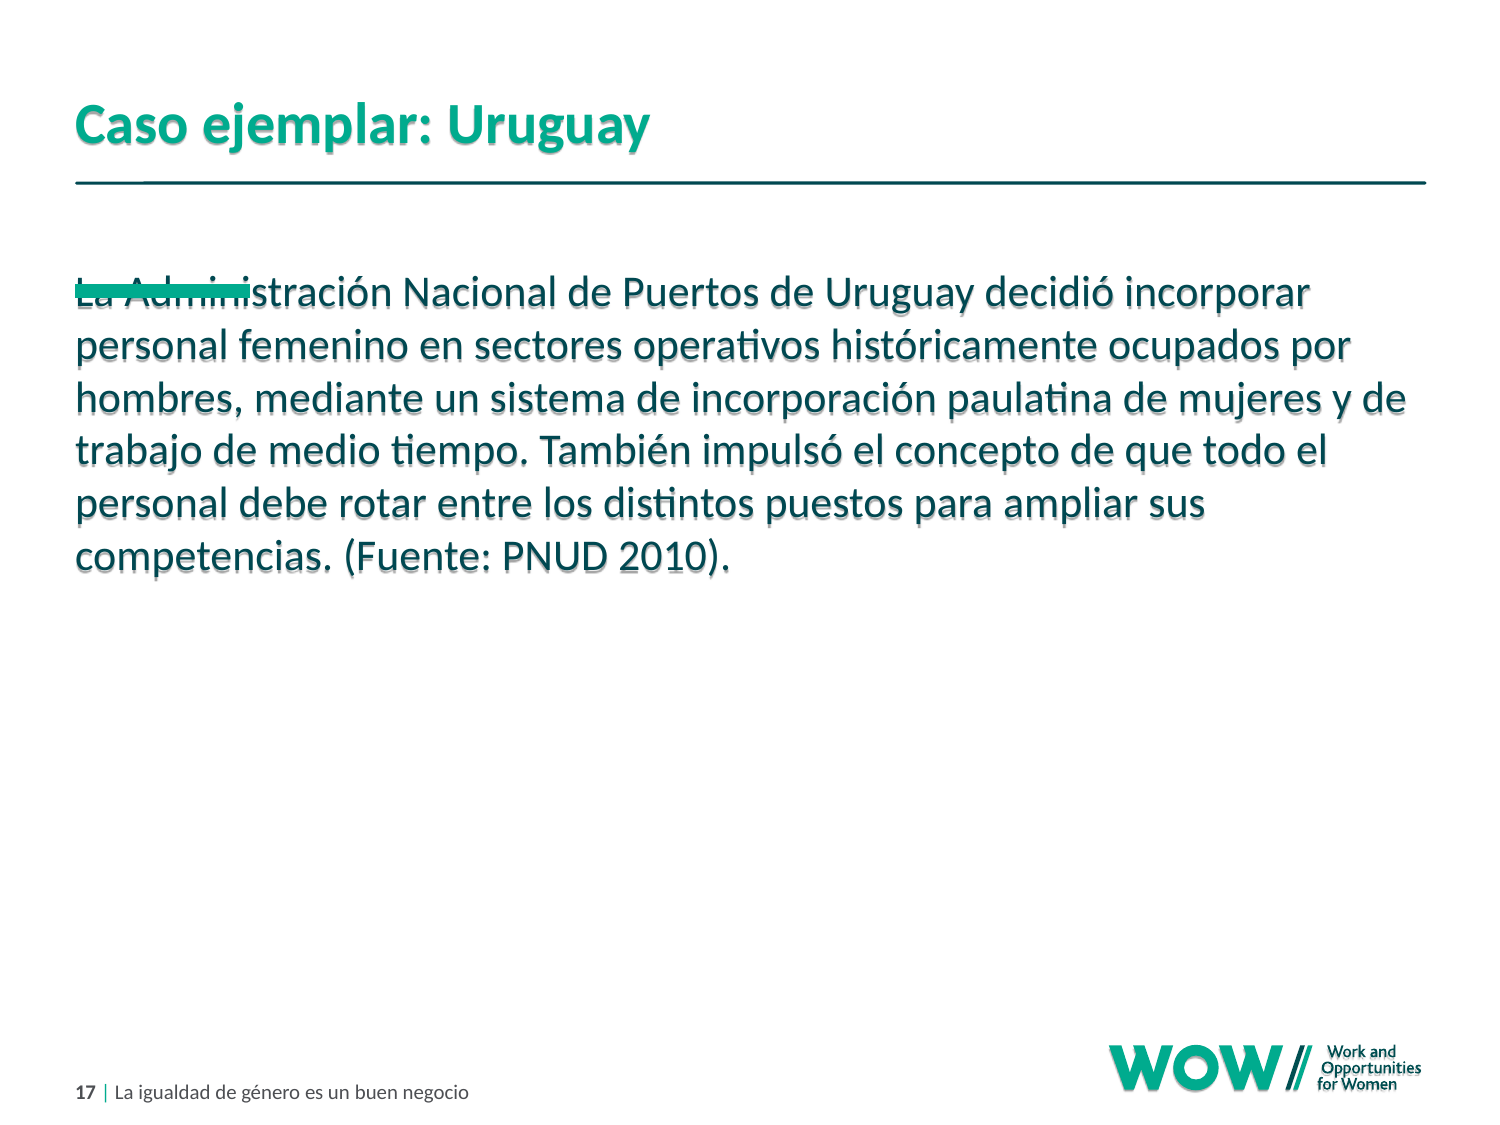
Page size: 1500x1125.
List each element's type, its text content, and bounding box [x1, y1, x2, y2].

text_box 17 | La igualdad de género es un buen negocio [75, 1045, 700, 1106]
title Caso ejemplar: Uruguay [75, 41, 1424, 156]
list La Administración Nacional de Puertos de Uruguay decidió incorporar personal femenino en sectores operativos históricamente ocupados por hombres, mediante un sistema de incorporación paulatina de mujeres y de trabajo de medio tiempo. También impulsó el concepto de que todo el personal debe rotar entre los distintos puestos para ampliar sus competencias. (Fuente: PNUD 2010). [75, 347, 1073, 1014]
